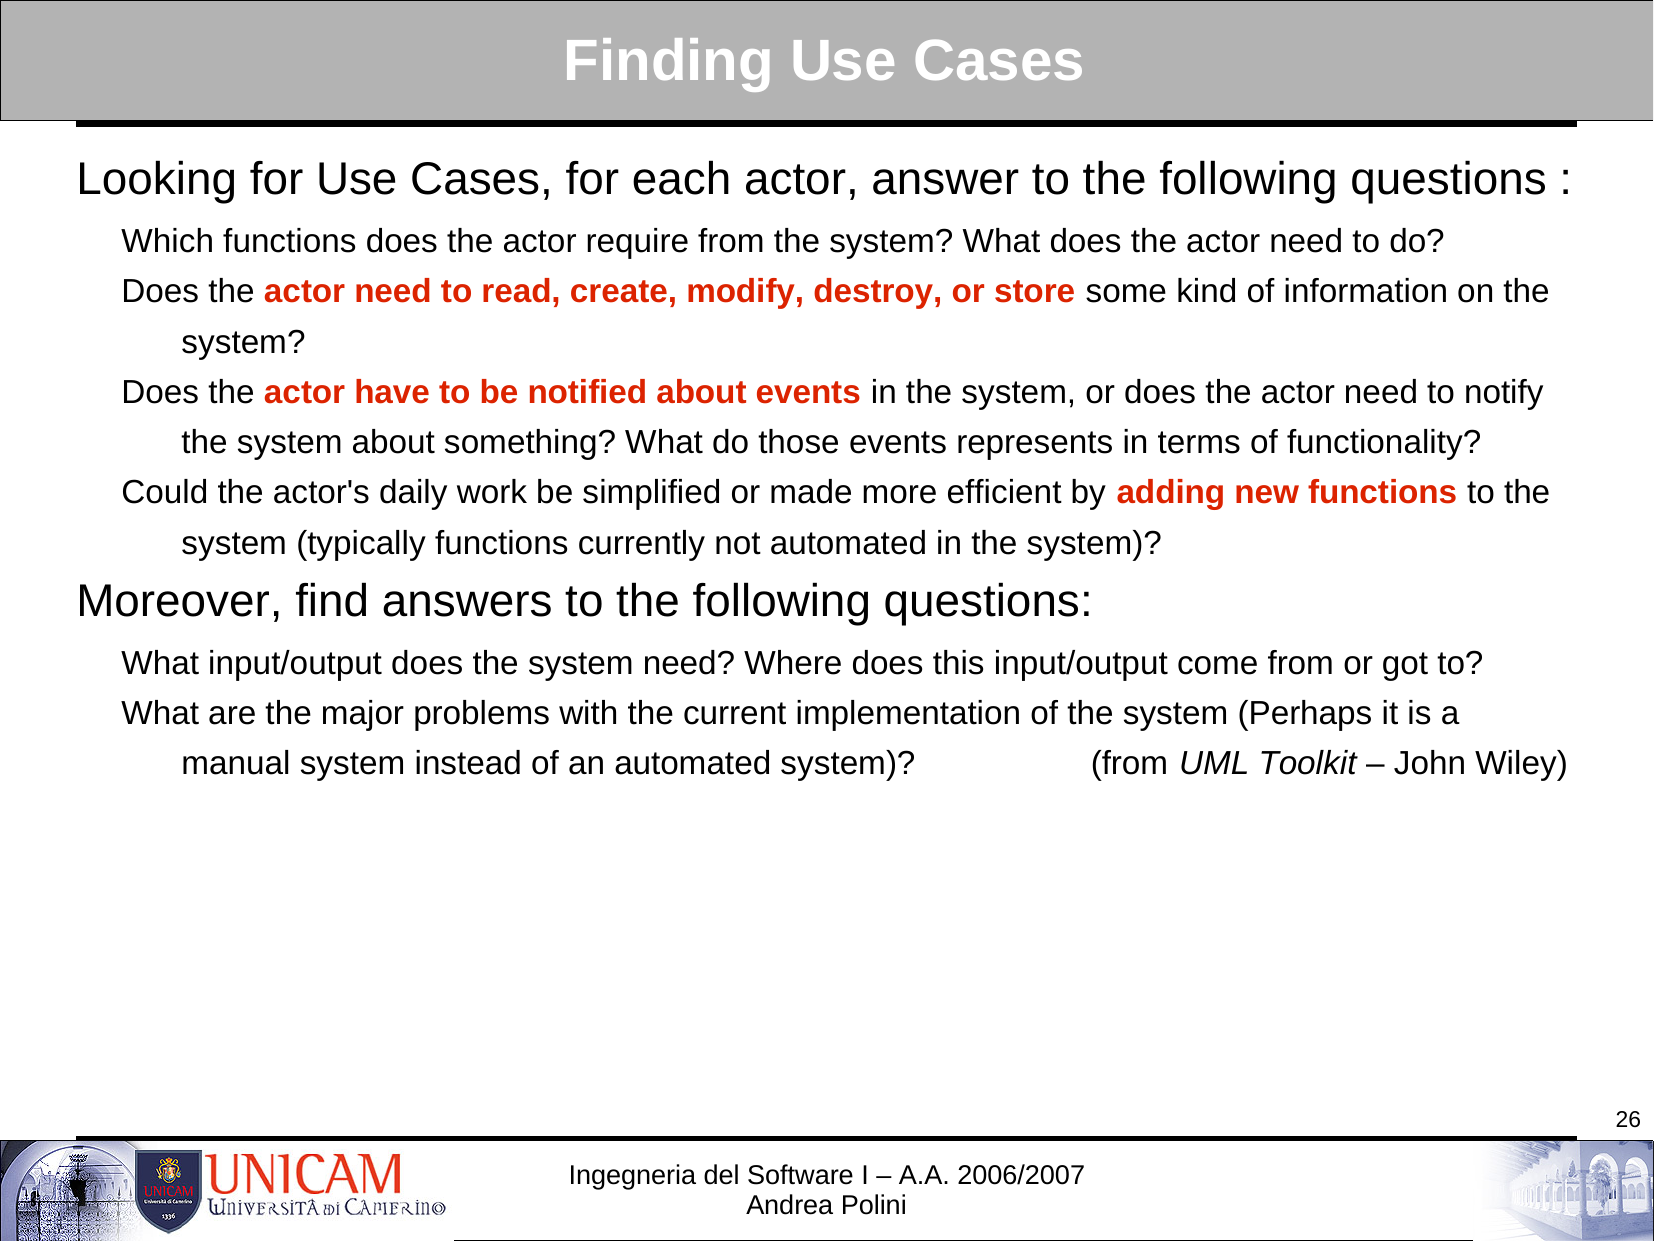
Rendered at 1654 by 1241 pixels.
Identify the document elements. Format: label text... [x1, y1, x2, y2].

list Looking for Use Cases, for each actor, answer to the following questions : Which functions does the actor require from the system? What does the actor need to do? Does the actor need to read, create, modify, destroy, or store some kind of information on the system? Does the actor have to be notified about events in the system, or does the actor need to notify the system about something? What do those events represents in terms of functionality? Could the actor's daily work be simplified or made more efficient by adding new functions to the system (typically functions currently not automated in the system)? Moreover, find answers to the following questions: What input/output does the system need? Where does this input/output come from or got to? What are the major problems with the current implementation of the system (Perhaps it is a manual system instead of an automated system)? (from UML Toolkit – John Wiley) [76, 152, 1577, 1042]
picture [0, 1141, 454, 1241]
picture [1473, 1141, 1654, 1241]
title Finding Use Cases [0, 0, 1653, 121]
